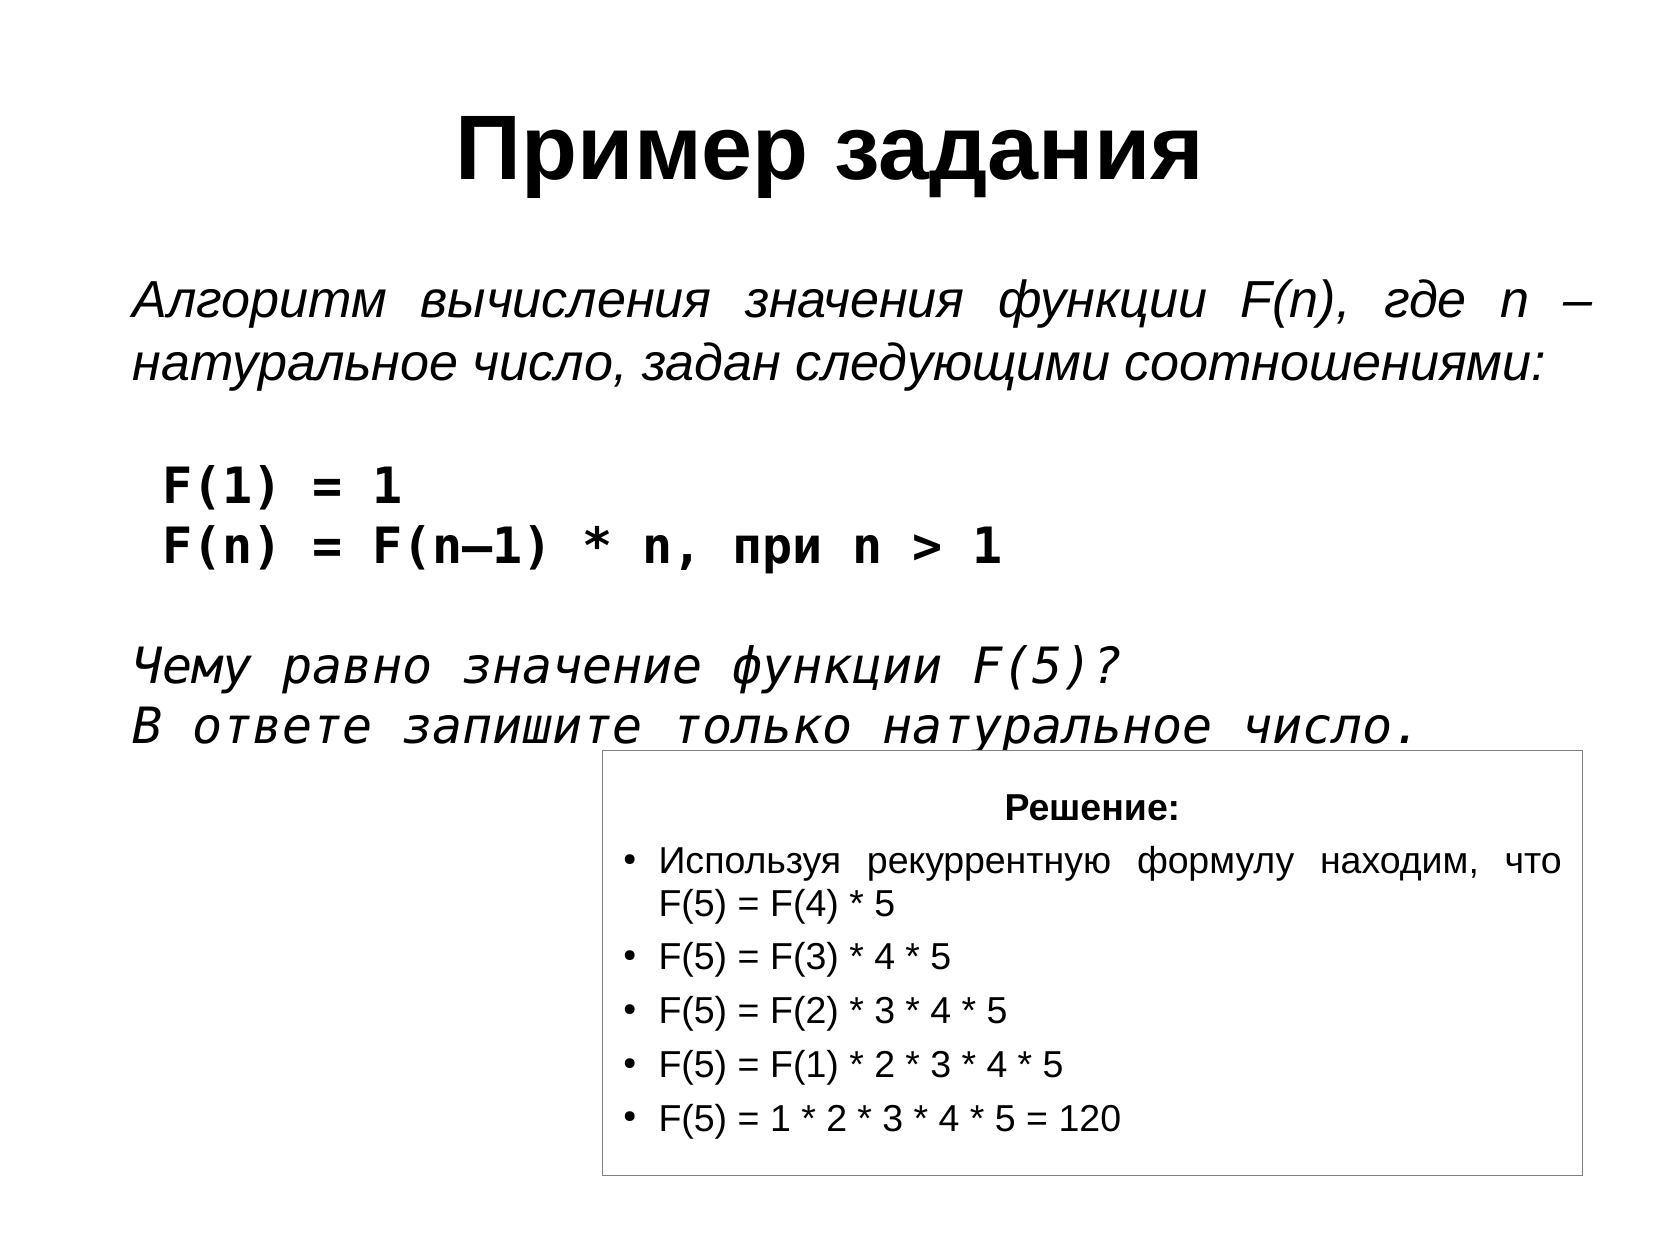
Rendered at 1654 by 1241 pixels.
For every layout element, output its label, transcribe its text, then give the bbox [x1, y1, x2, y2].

title Пример задания [82, 68, 1571, 258]
text_box Решение: Используя рекуррентную формулу находим, что F(5) = F(4) * 5 F(5) = F(3) * 4 * 5 F(5) = F(2) * 3 * 4 * 5 F(5) = F(1) * 2 * 3 * 4 * 5 F(5) = 1 * 2 * 3 * 4 * 5 = 120 [602, 750, 1583, 1176]
list Алгоритм вычисления значения функции F(n), где n – натуральное число, задан следующими соотношениями: F(1) = 1 F(n) = F(n–1) * n, при n > 1 Чему равно значение функции F(5)? В ответе запишите только натуральное число. [58, 258, 1609, 1183]
